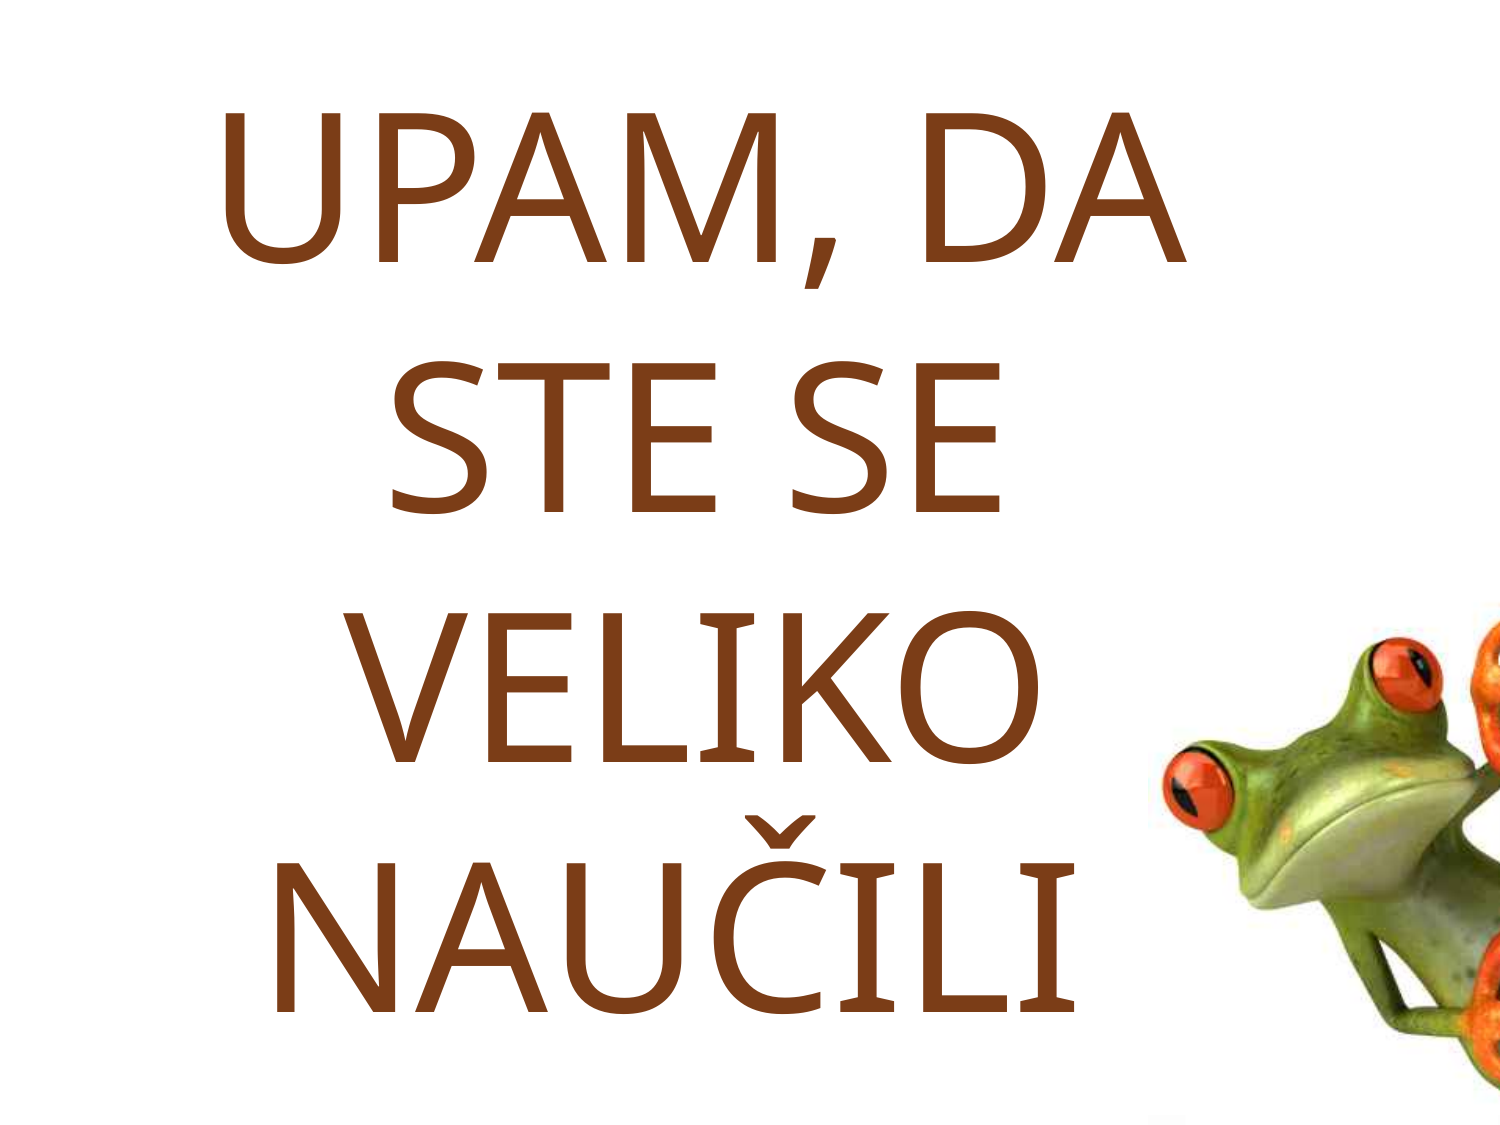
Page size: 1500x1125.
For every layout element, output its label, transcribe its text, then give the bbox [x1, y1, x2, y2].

picture [1148, 578, 1500, 1125]
text_box UPAM, DA STE SE VELIKO NAUČILI [46, 46, 1348, 1062]
